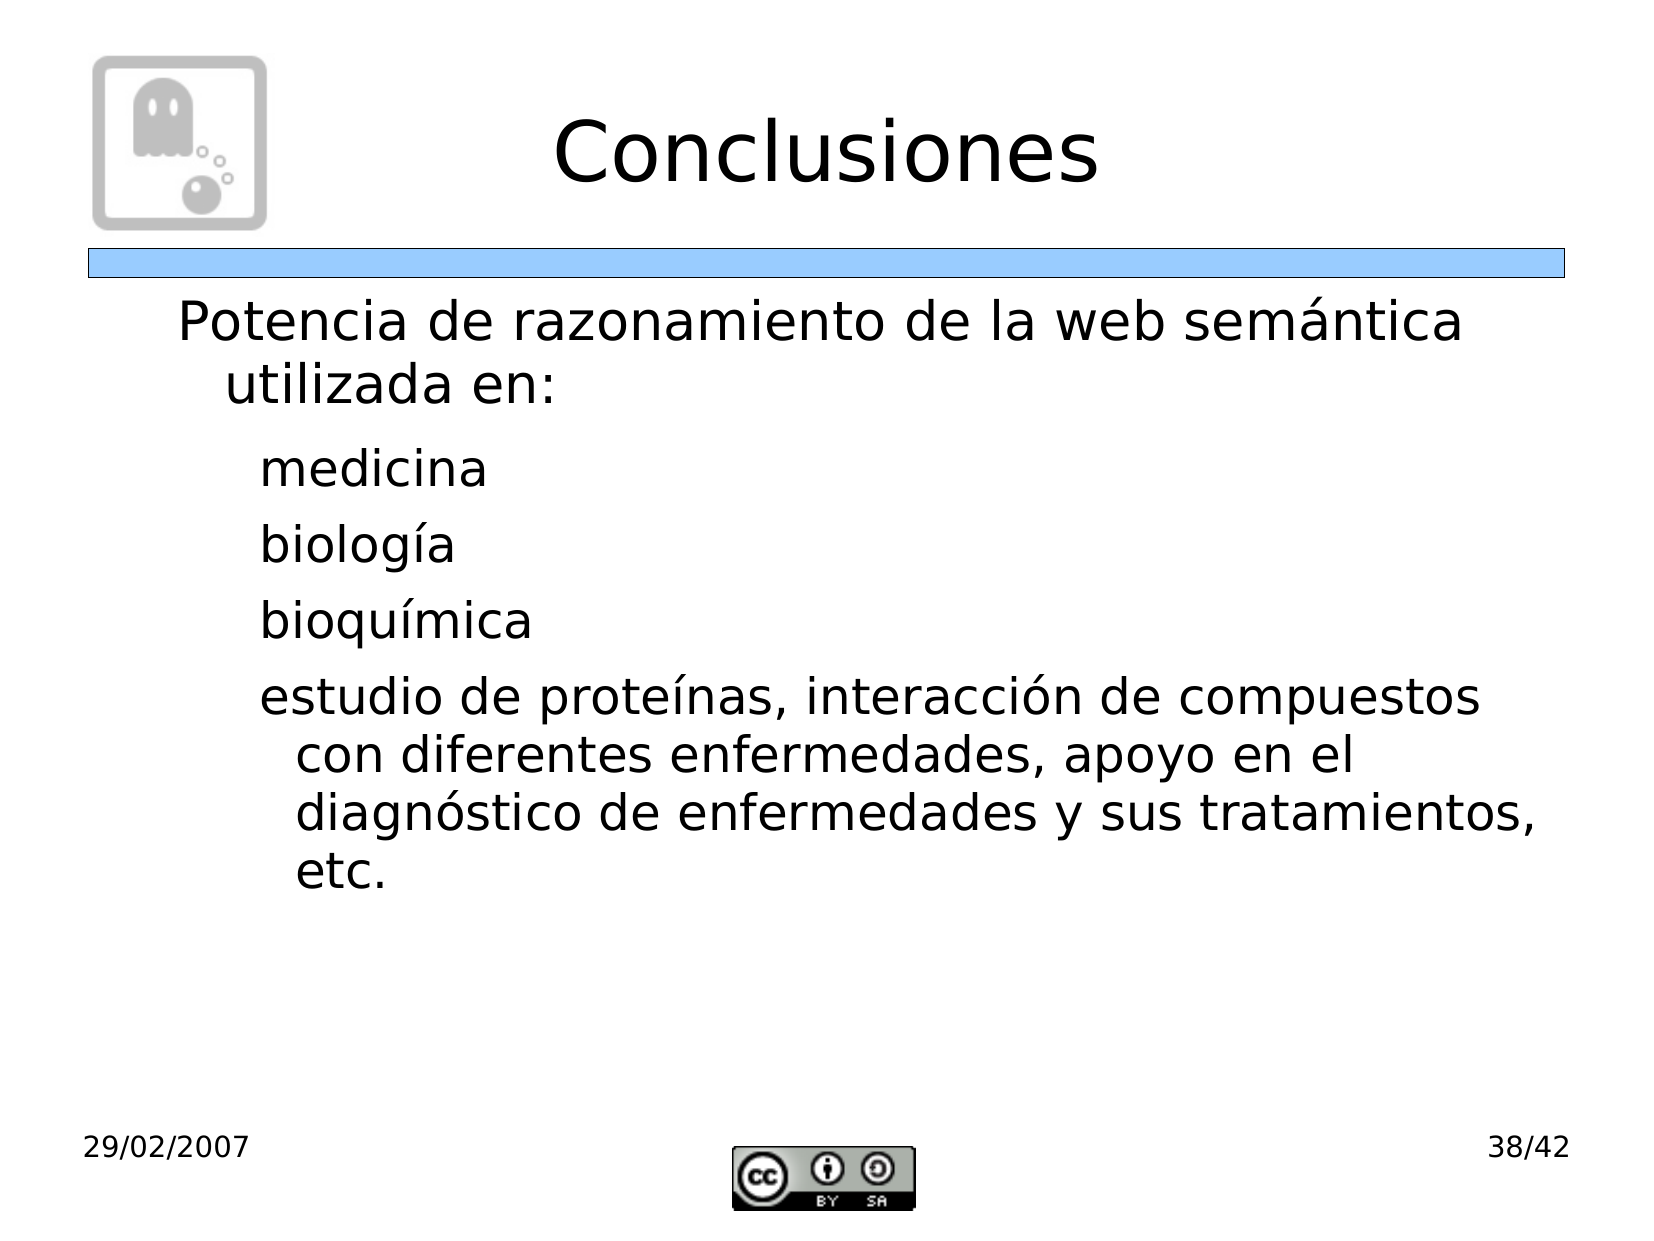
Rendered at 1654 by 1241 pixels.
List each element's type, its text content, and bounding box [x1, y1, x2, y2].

list Potencia de razonamiento de la web semántica utilizada en: medicina biología bioquímica estudio de proteínas, interacción de compuestos con diferentes enfermedades, apoyo en el diagnóstico de enfermedades y sus tratamientos, etc. [82, 290, 1571, 1094]
picture [732, 1146, 916, 1211]
title Conclusiones [82, 56, 1571, 250]
